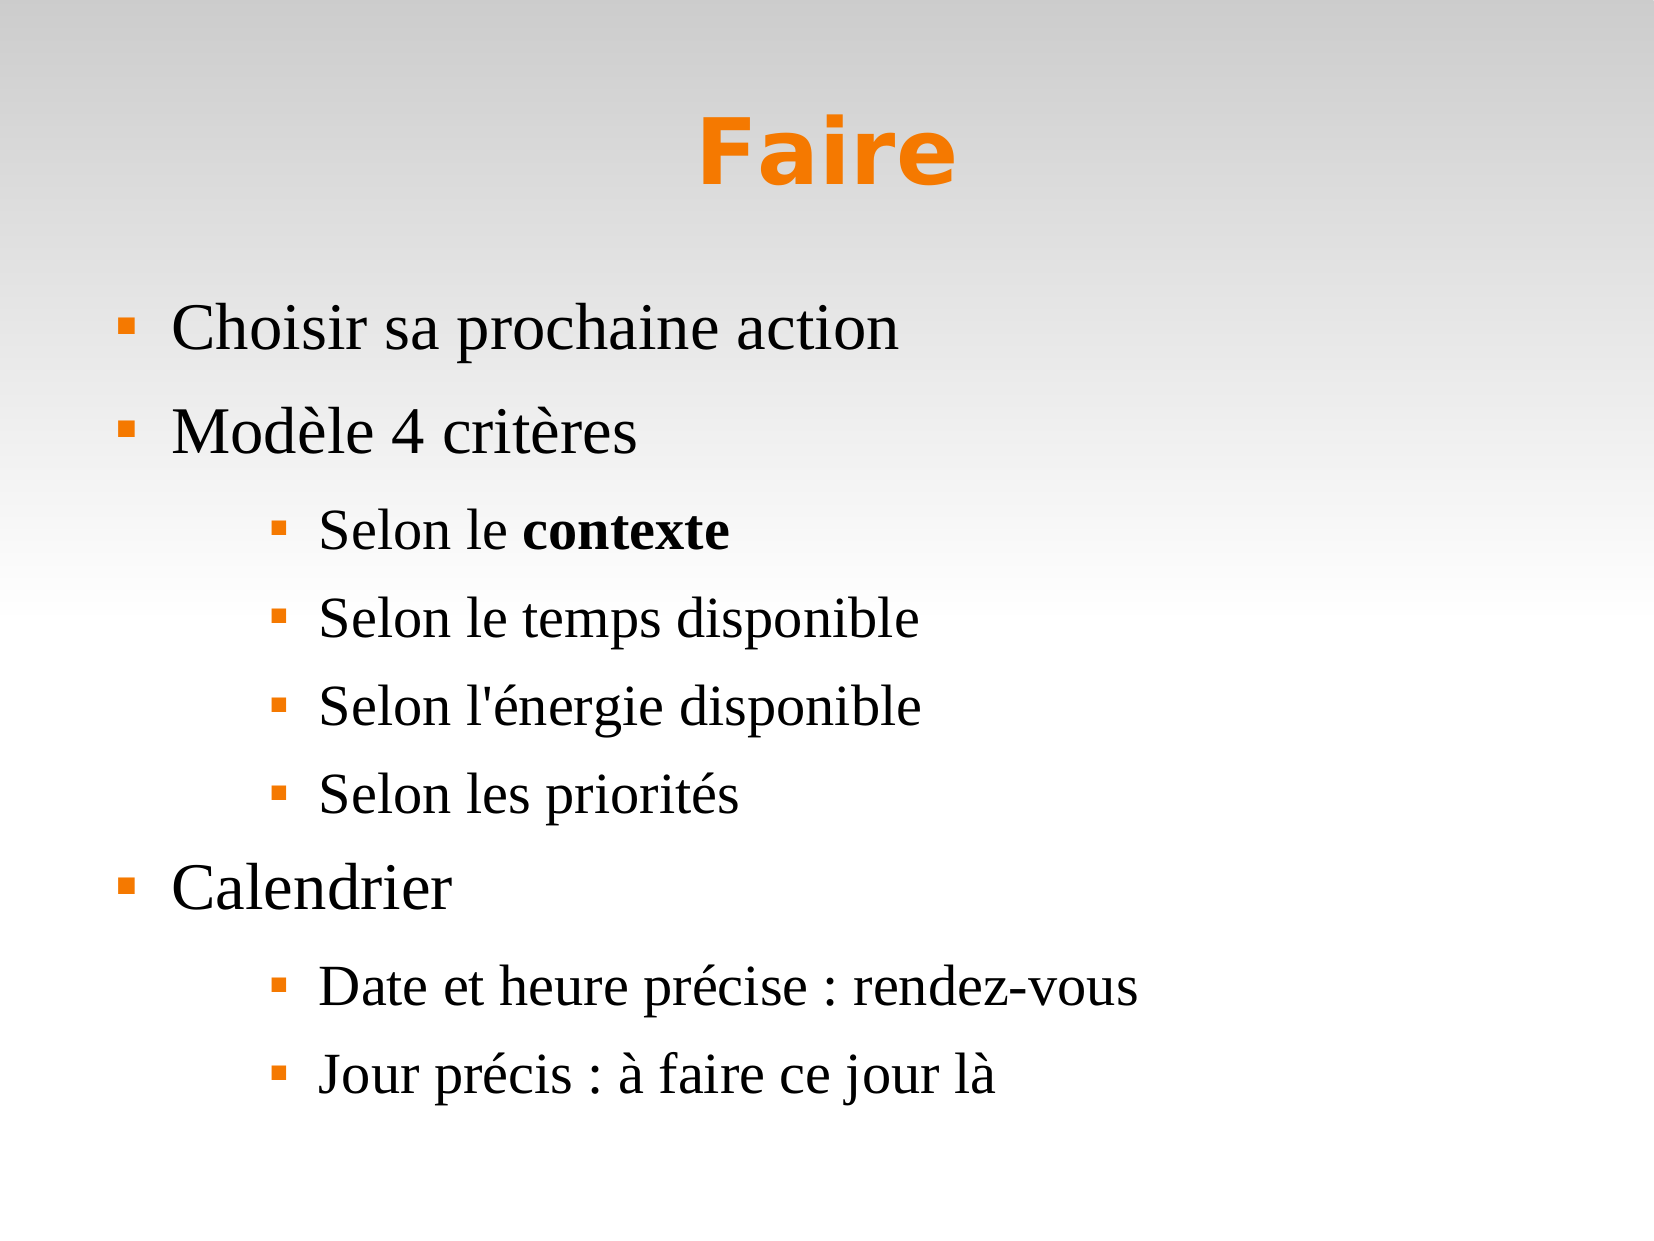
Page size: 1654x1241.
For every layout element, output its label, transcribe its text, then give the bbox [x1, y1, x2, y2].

list Choisir sa prochaine action Modèle 4 critères Selon le contexte Selon le temps disponible Selon l'énergie disponible Selon les priorités Calendrier Date et heure précise : rendez-vous Jour précis : à faire ce jour là [82, 290, 1571, 1168]
title Faire [82, 49, 1571, 257]
